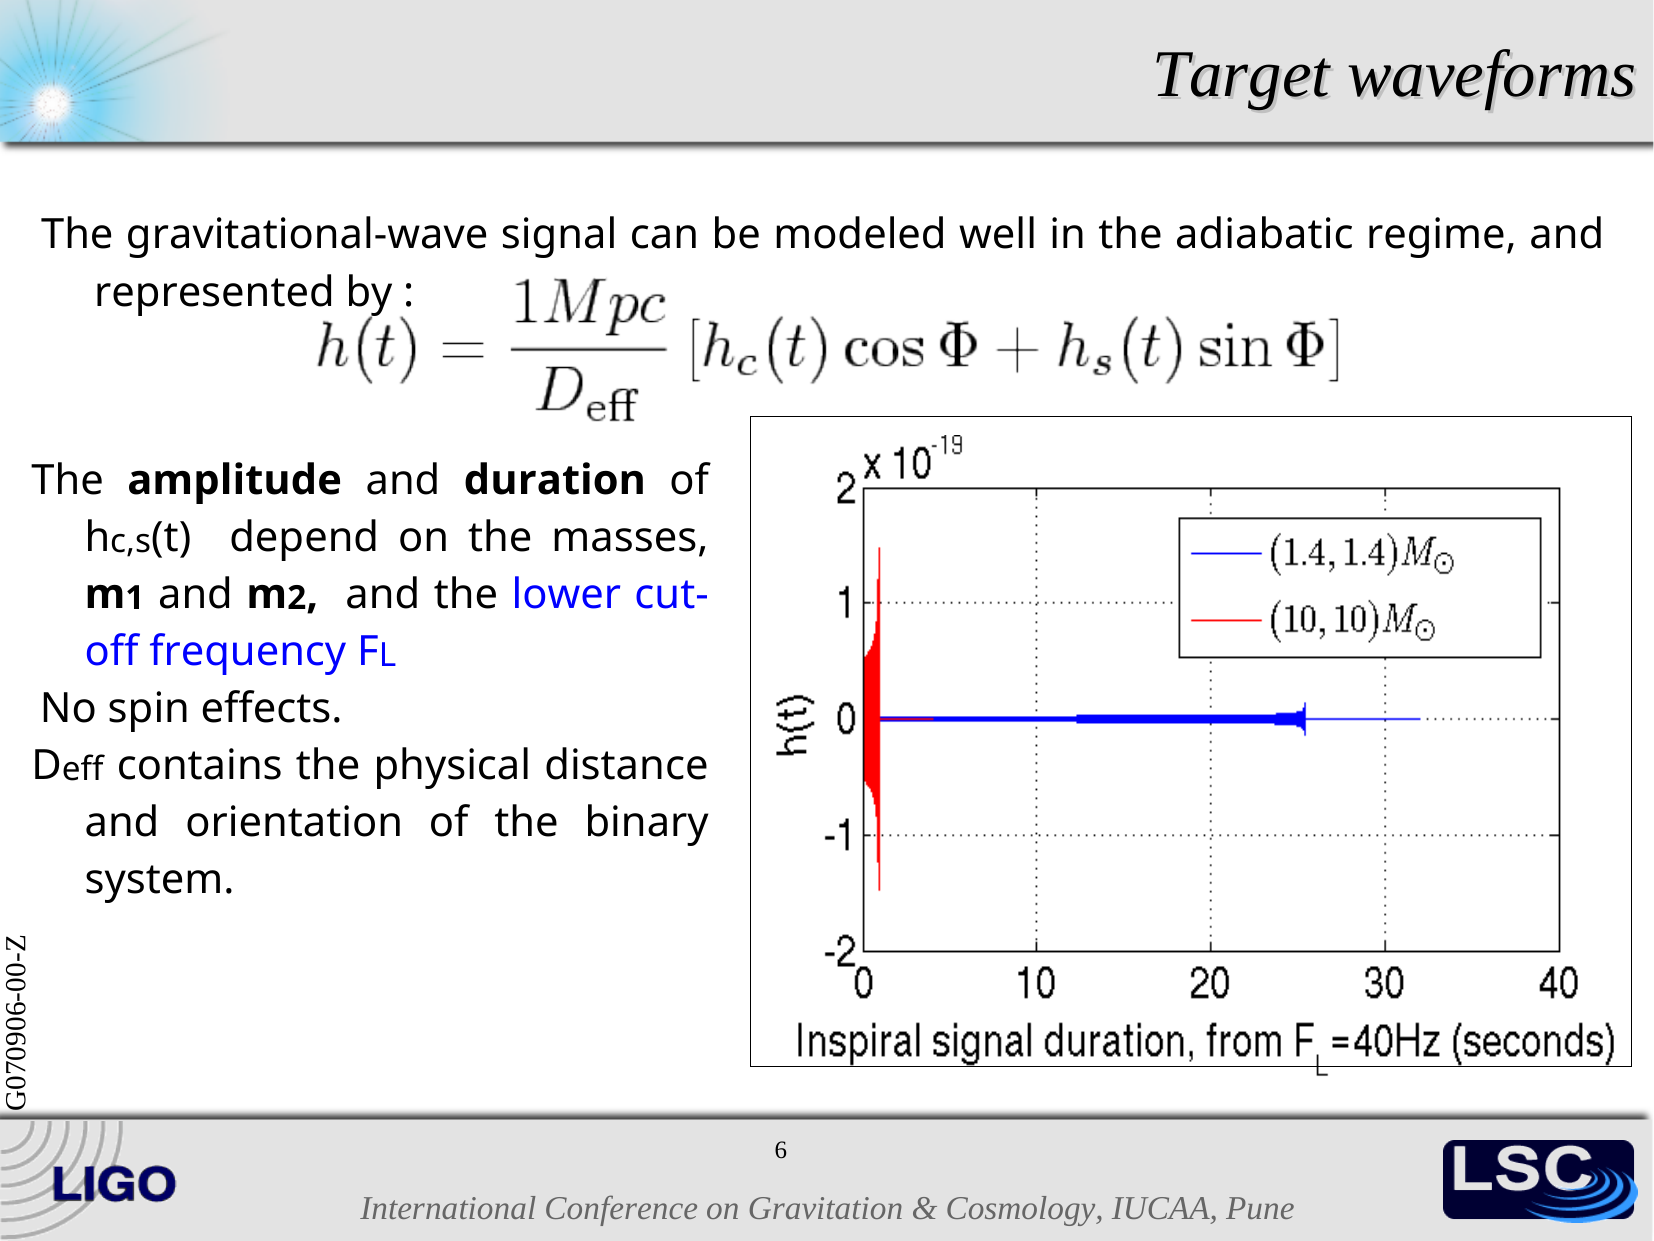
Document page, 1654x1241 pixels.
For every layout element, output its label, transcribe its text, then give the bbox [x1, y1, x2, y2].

picture [0, 0, 1654, 1241]
title Target waveforms [536, 17, 1638, 131]
text_box [750, 416, 1632, 1067]
text_box The amplitude and duration of hc,s(t) depend on the masses, m1 and m2, and the lower cut-off frequency FL No spin effects. Deff contains the physical distance and orientation of the binary system. [13, 449, 709, 1037]
text_box The gravitational-wave signal can be modeled well in the adiabatic regime, and represented by : [23, 204, 1606, 345]
